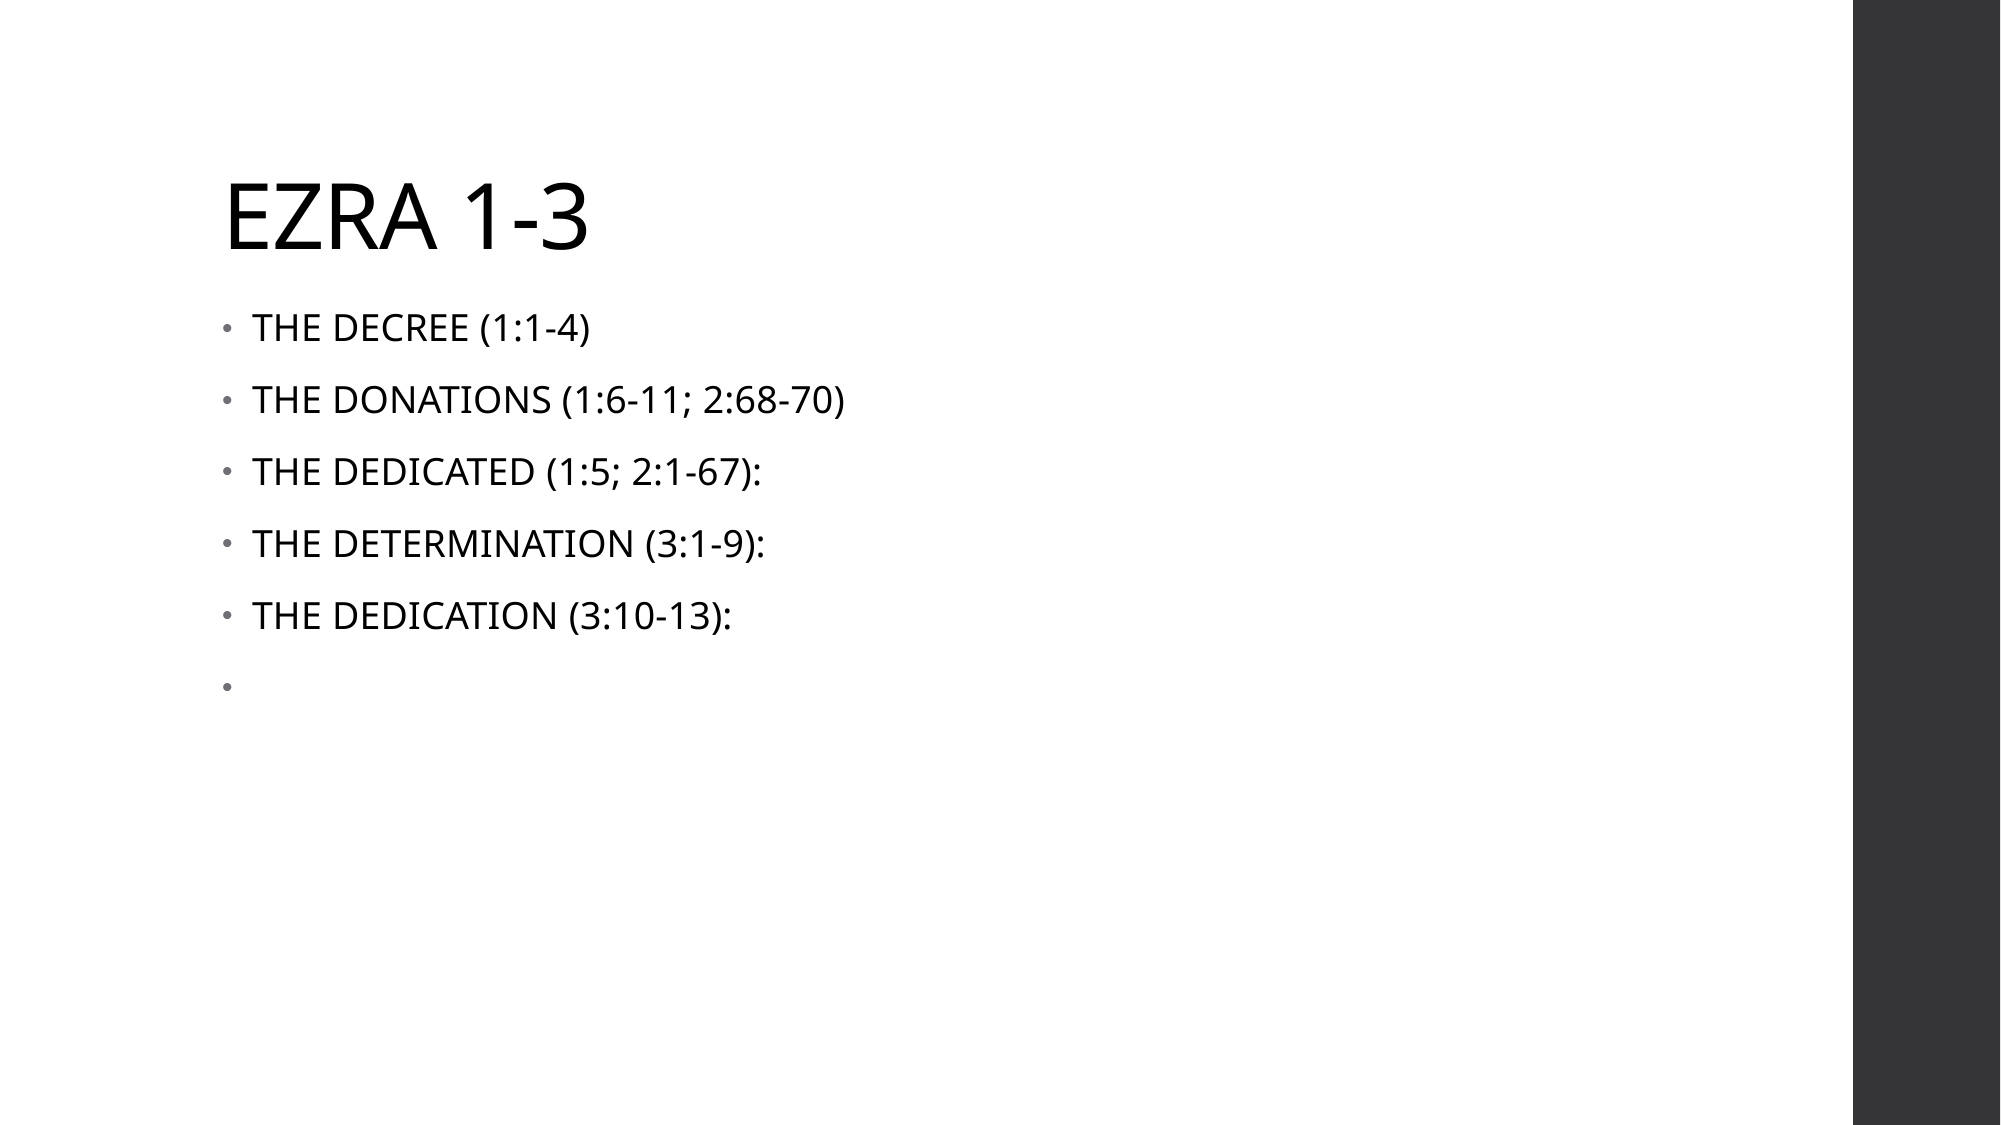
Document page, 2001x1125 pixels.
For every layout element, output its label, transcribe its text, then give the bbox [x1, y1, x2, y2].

title EZRA 1-3 [206, 60, 1797, 278]
list THE DECREE (1:1-4) THE DONATIONS (1:6-11; 2:68-70) THE DEDICATED (1:5; 2:1-67): THE DETERMINATION (3:1-9): THE DEDICATION (3:10-13): [206, 299, 1617, 1014]
